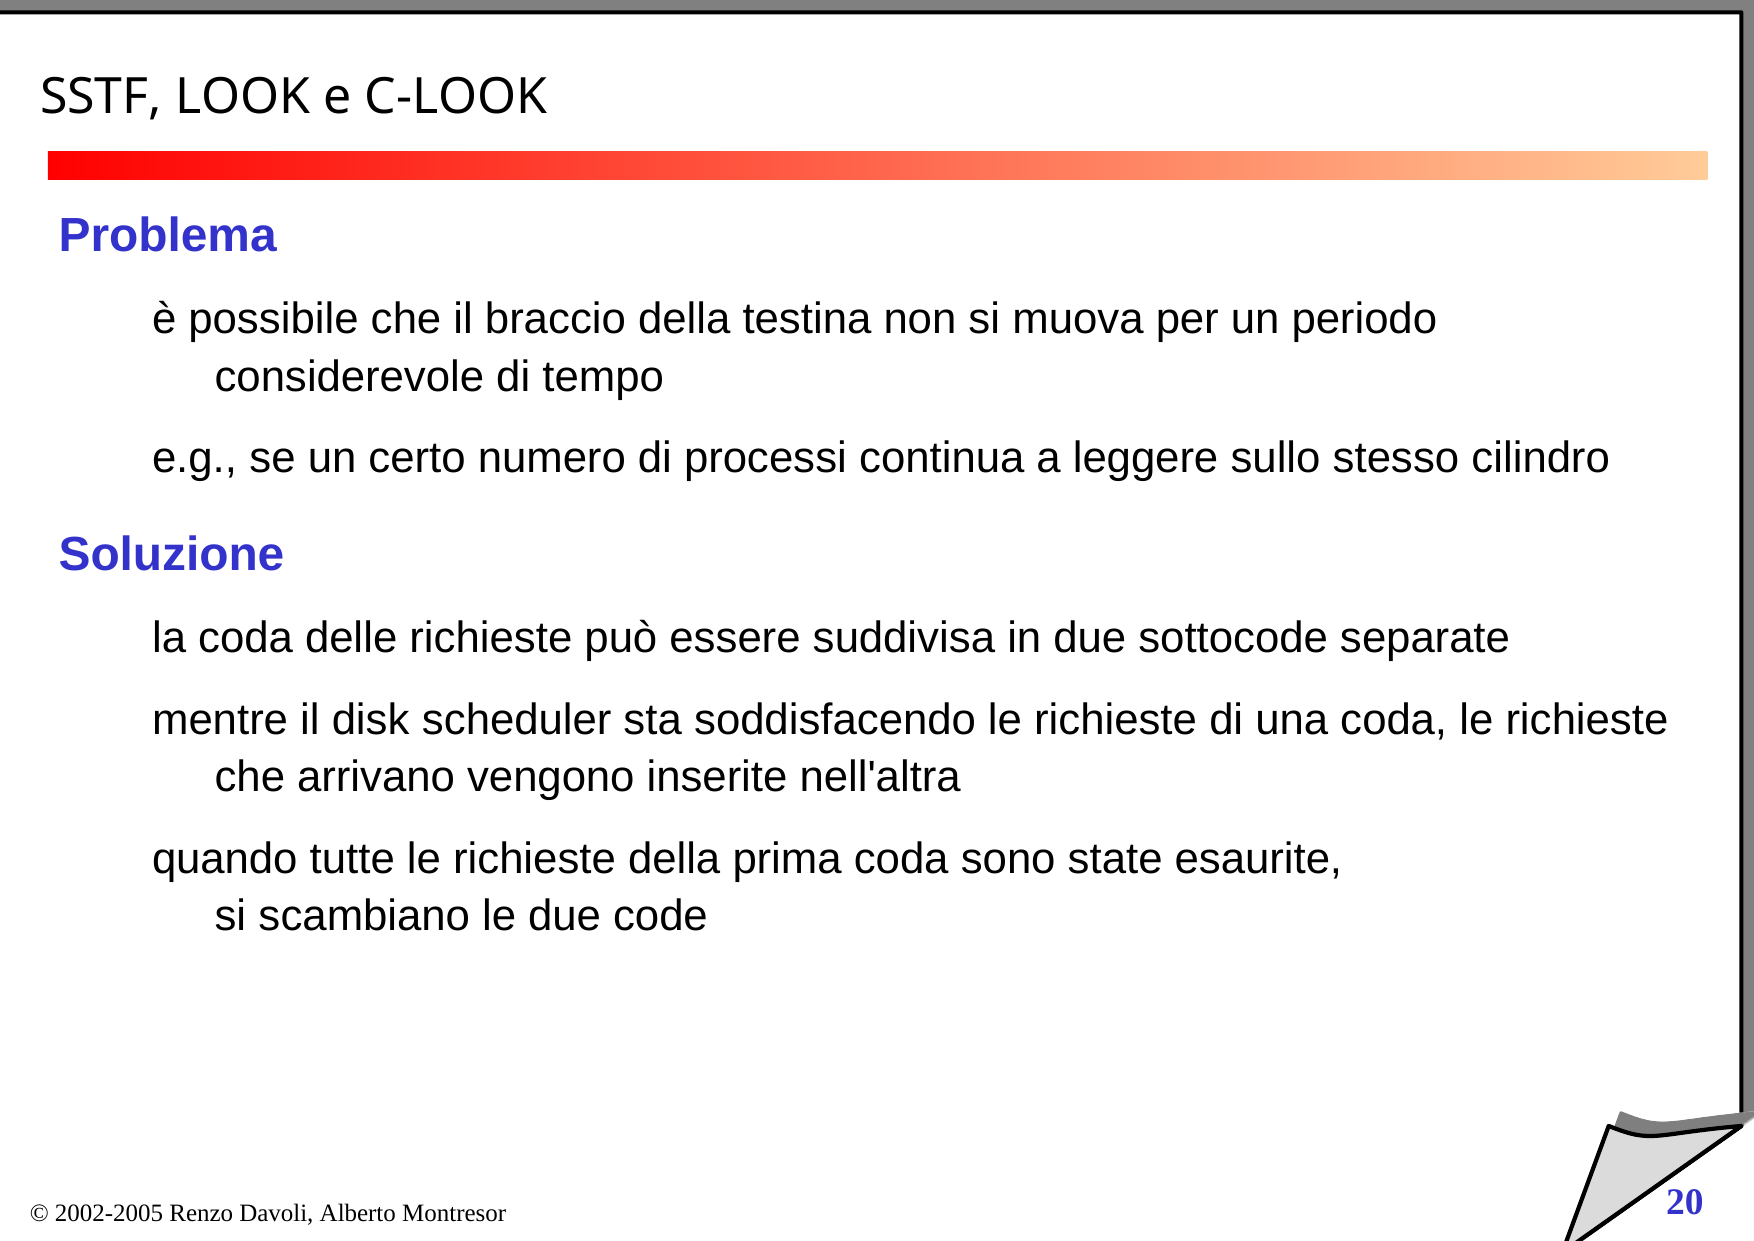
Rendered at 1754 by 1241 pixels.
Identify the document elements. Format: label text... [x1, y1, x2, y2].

text_box 14 [750, 152, 754, 179]
title SSTF, LOOK e C-LOOK [40, 49, 1714, 144]
list Problema è possibile che il braccio della testina non si muova per un periodo considerevole di tempo e.g., se un certo numero di processi continua a leggere sullo stesso cilindro Soluzione la coda delle richieste può essere suddivisa in due sottocode separate mentre il disk scheduler sta soddisfacendo le richieste di una coda, le richieste che arrivano vengono inserite nell'altra quando tutte le richieste della prima coda sono state esaurite, si scambiano le due code [58, 206, 1696, 1139]
